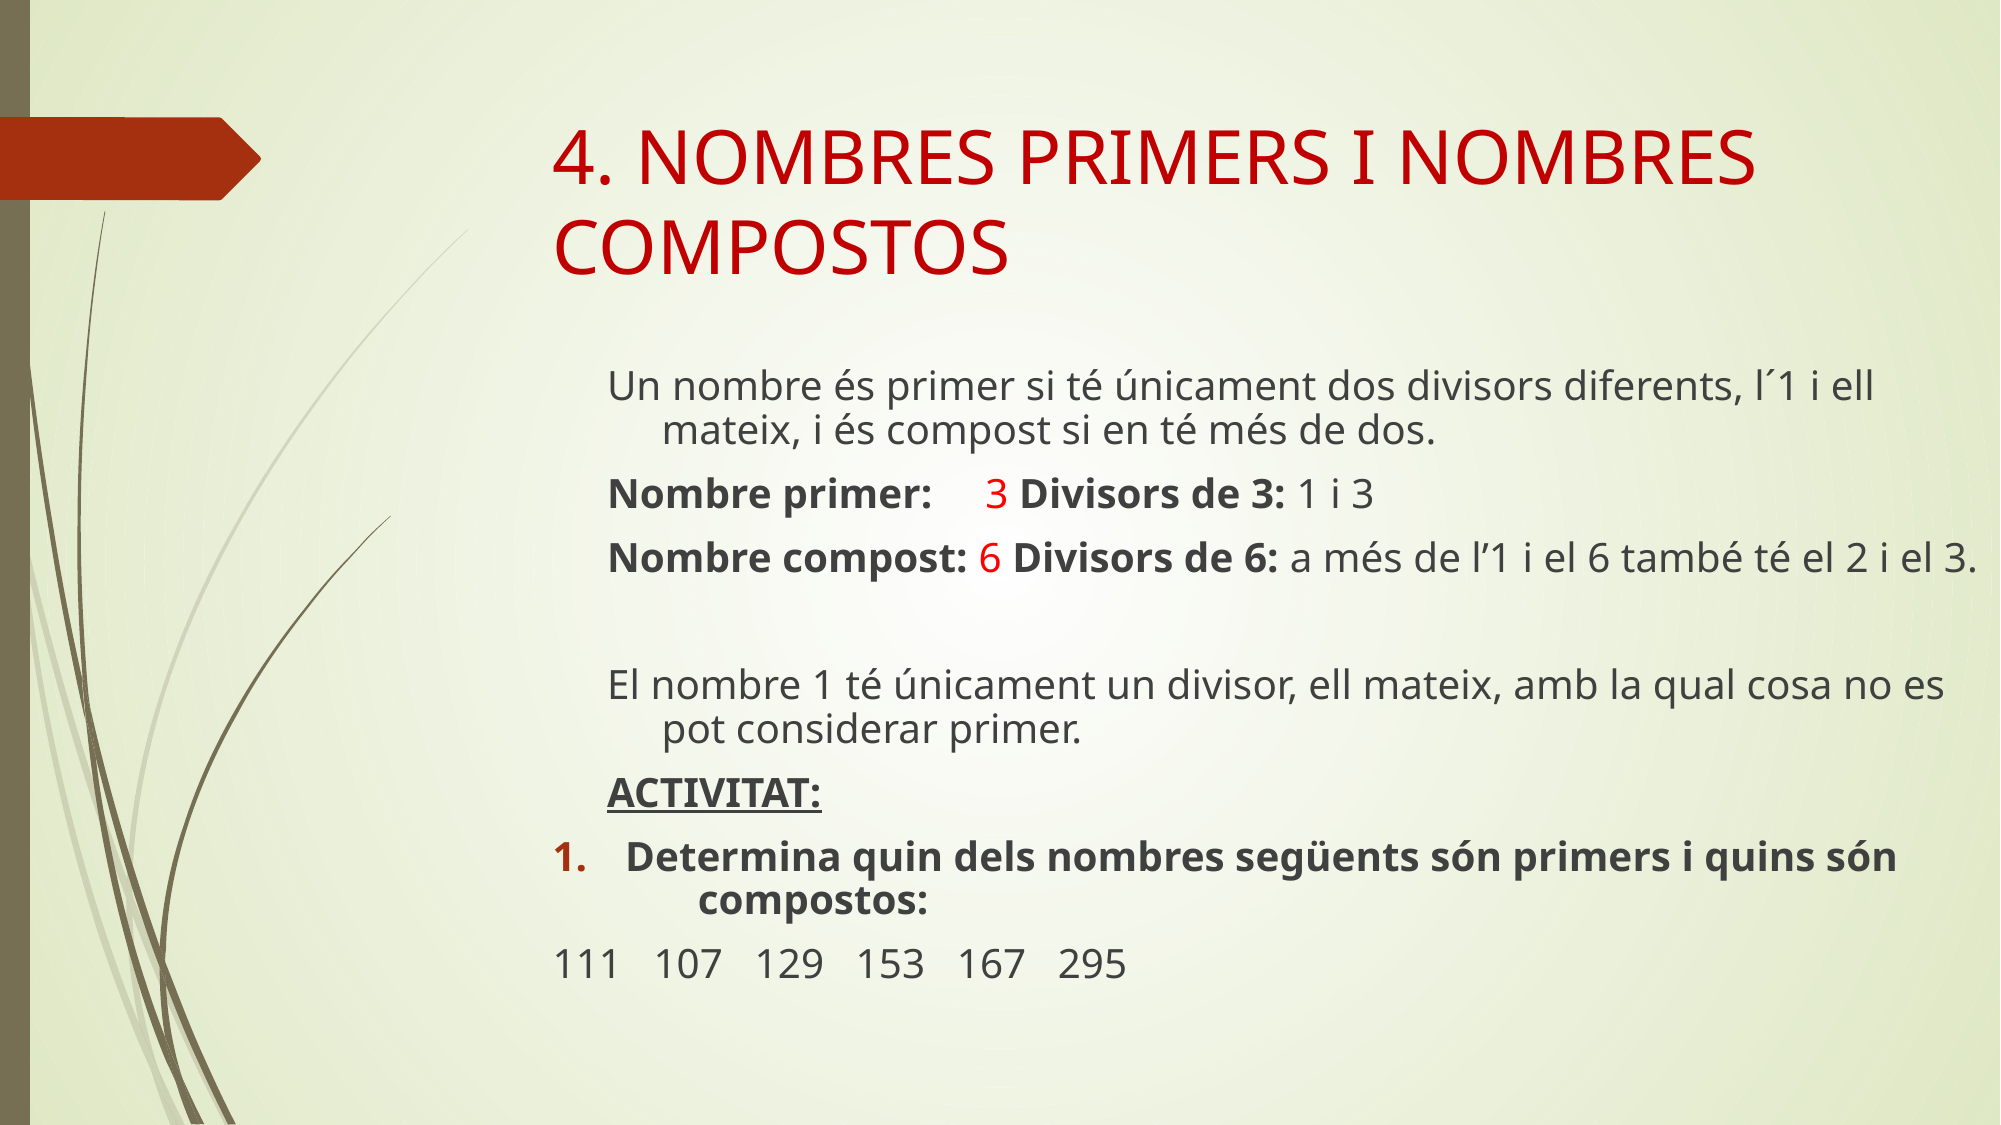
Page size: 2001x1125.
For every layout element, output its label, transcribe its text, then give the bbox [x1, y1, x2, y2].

title 4. NOMBRES PRIMERS I NOMBRES COMPOSTOS [537, 102, 2000, 289]
list Un nombre és primer si té únicament dos divisors diferents, l´1 i ell mateix, i és compost si en té més de dos. Nombre primer: 3 Divisors de 3: 1 i 3 Nombre compost: 6 Divisors de 6: a més de l’1 i el 6 també té el 2 i el 3. El nombre 1 té únicament un divisor, ell mateix, amb la qual cosa no es pot considerar primer. ACTIVITAT: Determina quin dels nombres següents són primers i quins són compostos: 111 107 129 153 167 295 [537, 289, 2000, 1032]
